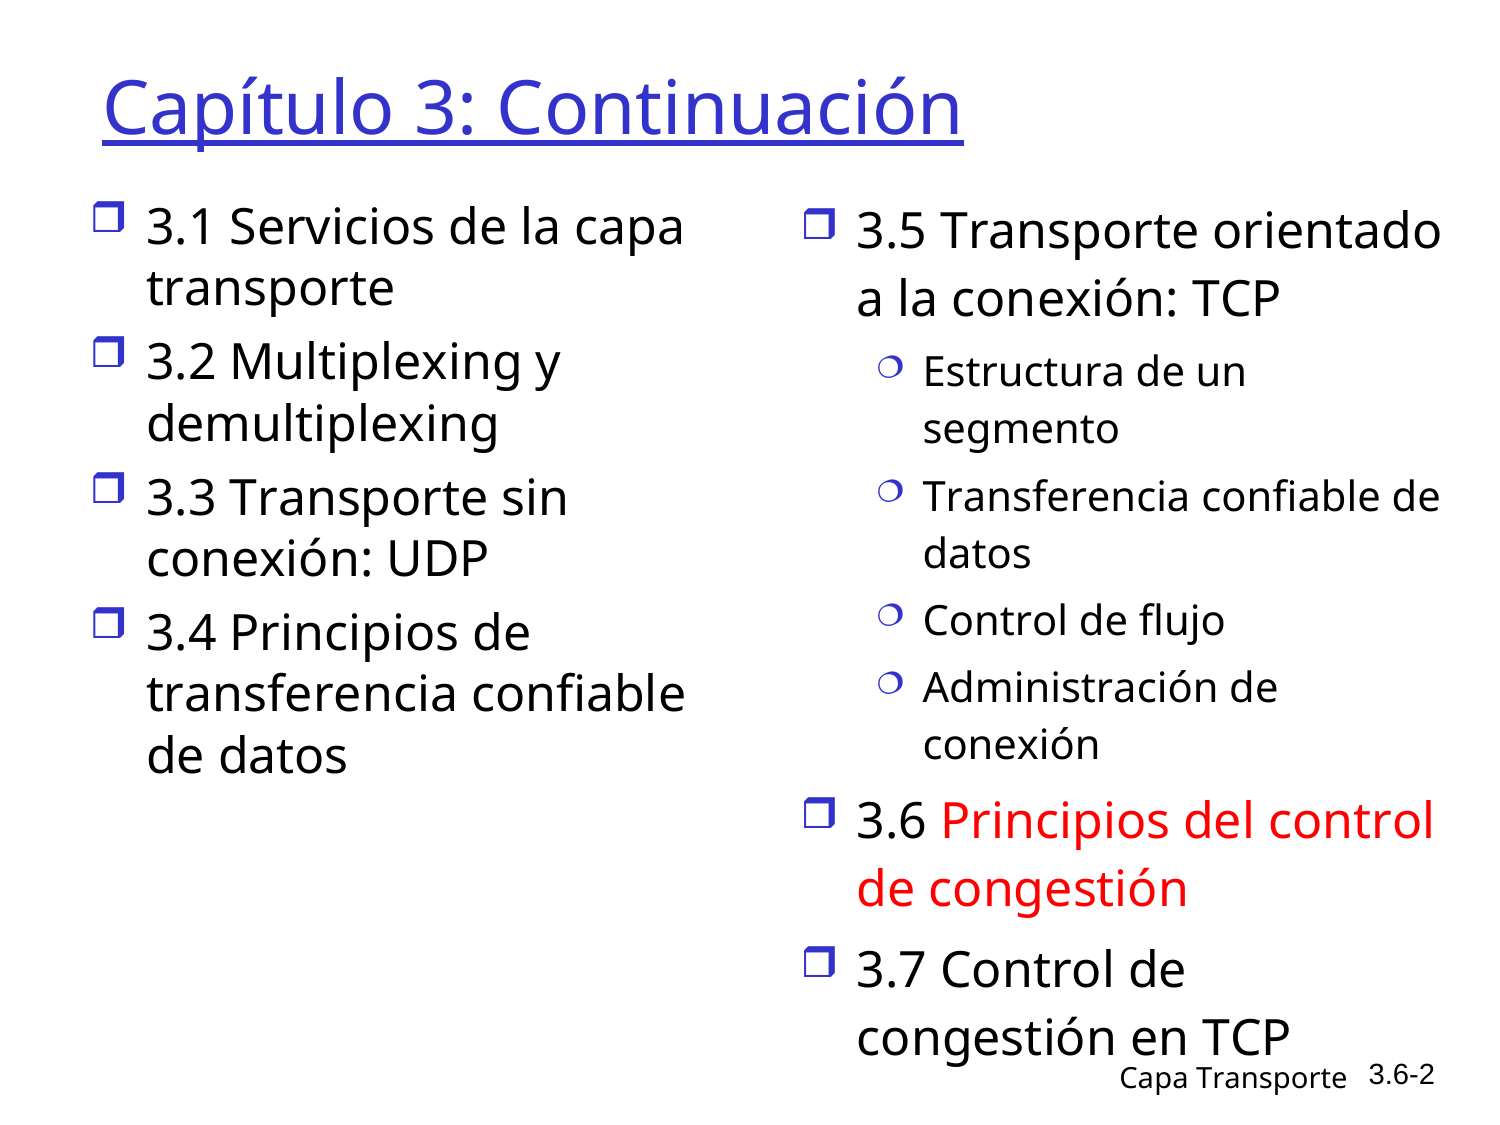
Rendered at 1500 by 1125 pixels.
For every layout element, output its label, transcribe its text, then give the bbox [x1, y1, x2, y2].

list 3.5 Transporte orientado a la conexión: TCP Estructura de un segmento Transferencia confiable de datos Control de flujo Administración de conexión 3.6 Principios del control de congestión 3.7 Control de congestión en TCP [785, 187, 1464, 1017]
title Capítulo 3: Continuación [87, 23, 1463, 188]
list 3.1 Servicios de la capa transporte 3.2 Multiplexing y demultiplexing 3.3 Transporte sin conexión: UDP 3.4 Principios de transferencia confiable de datos [75, 187, 753, 1013]
